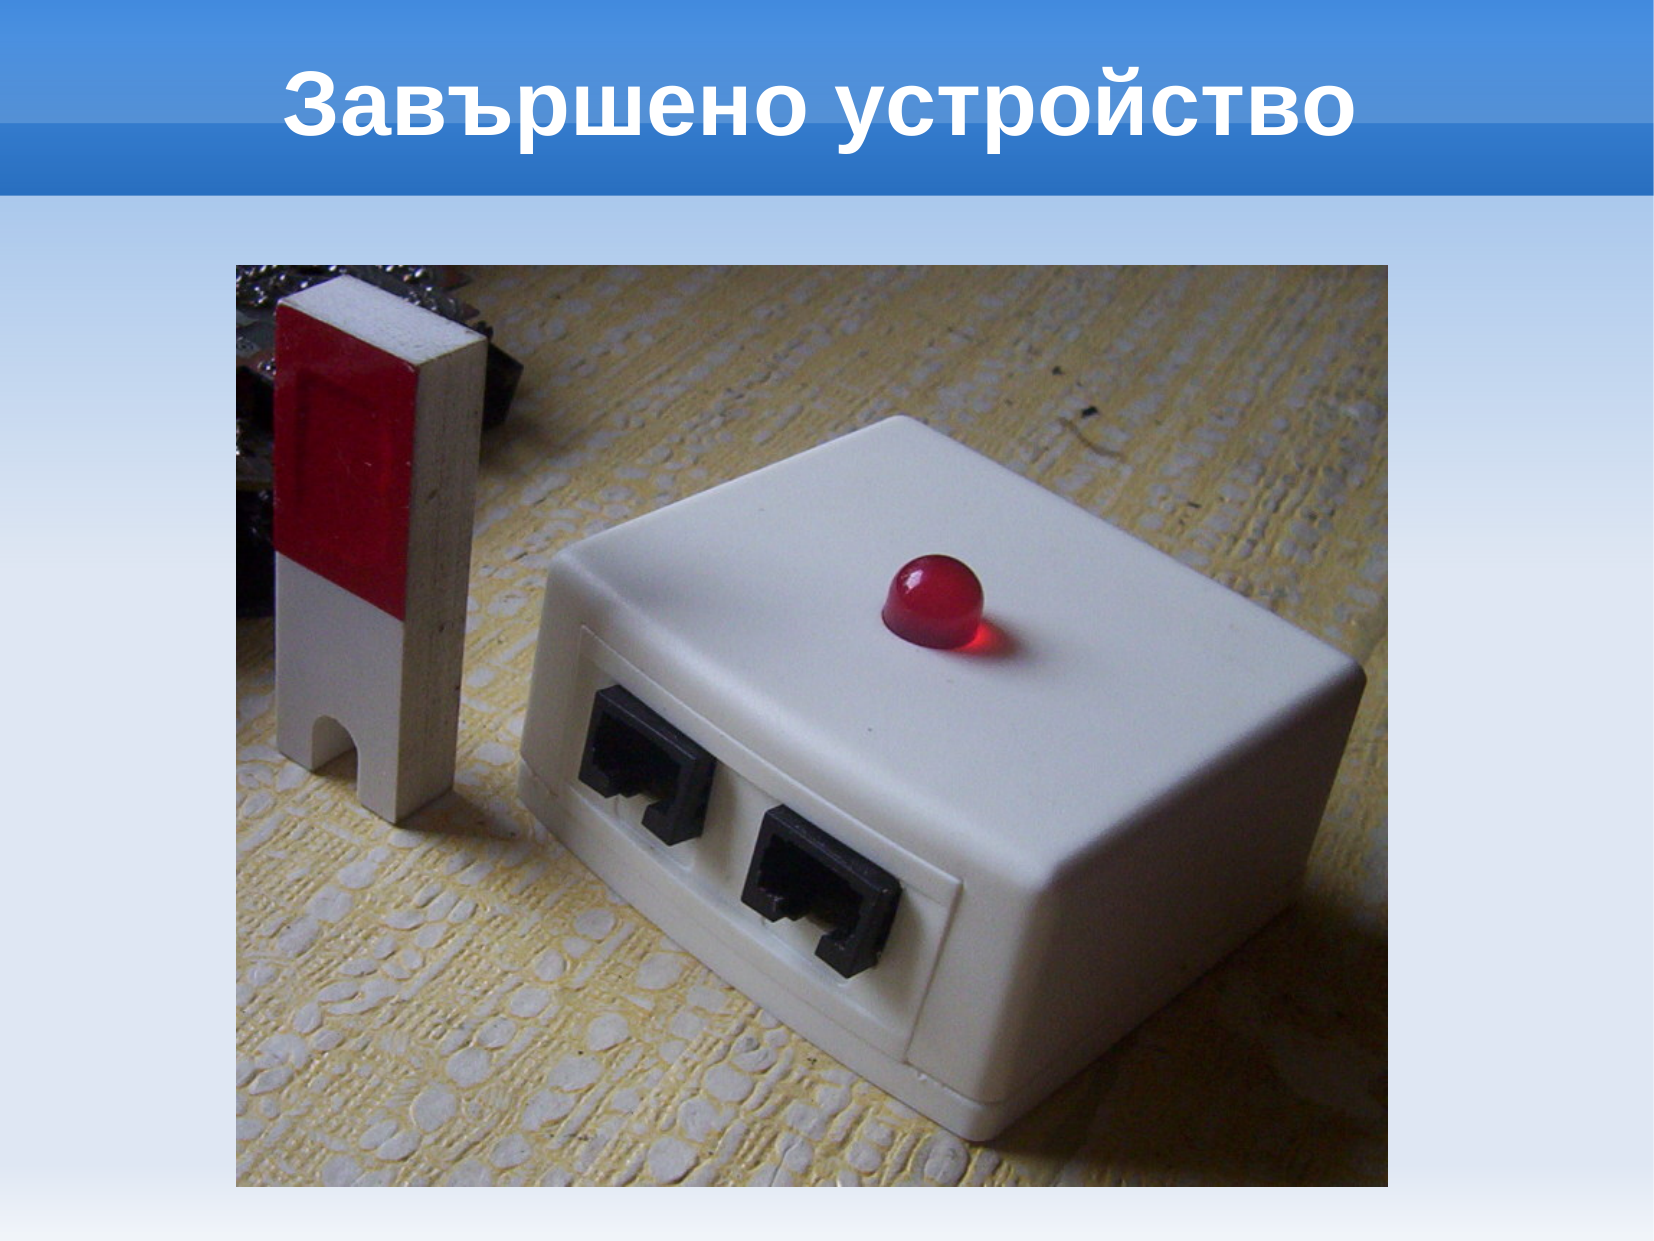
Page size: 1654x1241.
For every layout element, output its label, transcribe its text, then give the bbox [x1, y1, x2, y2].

picture [0, 0, 1654, 1241]
text_box [59, 265, 1548, 1224]
title Завършено устройство [76, 7, 1565, 200]
